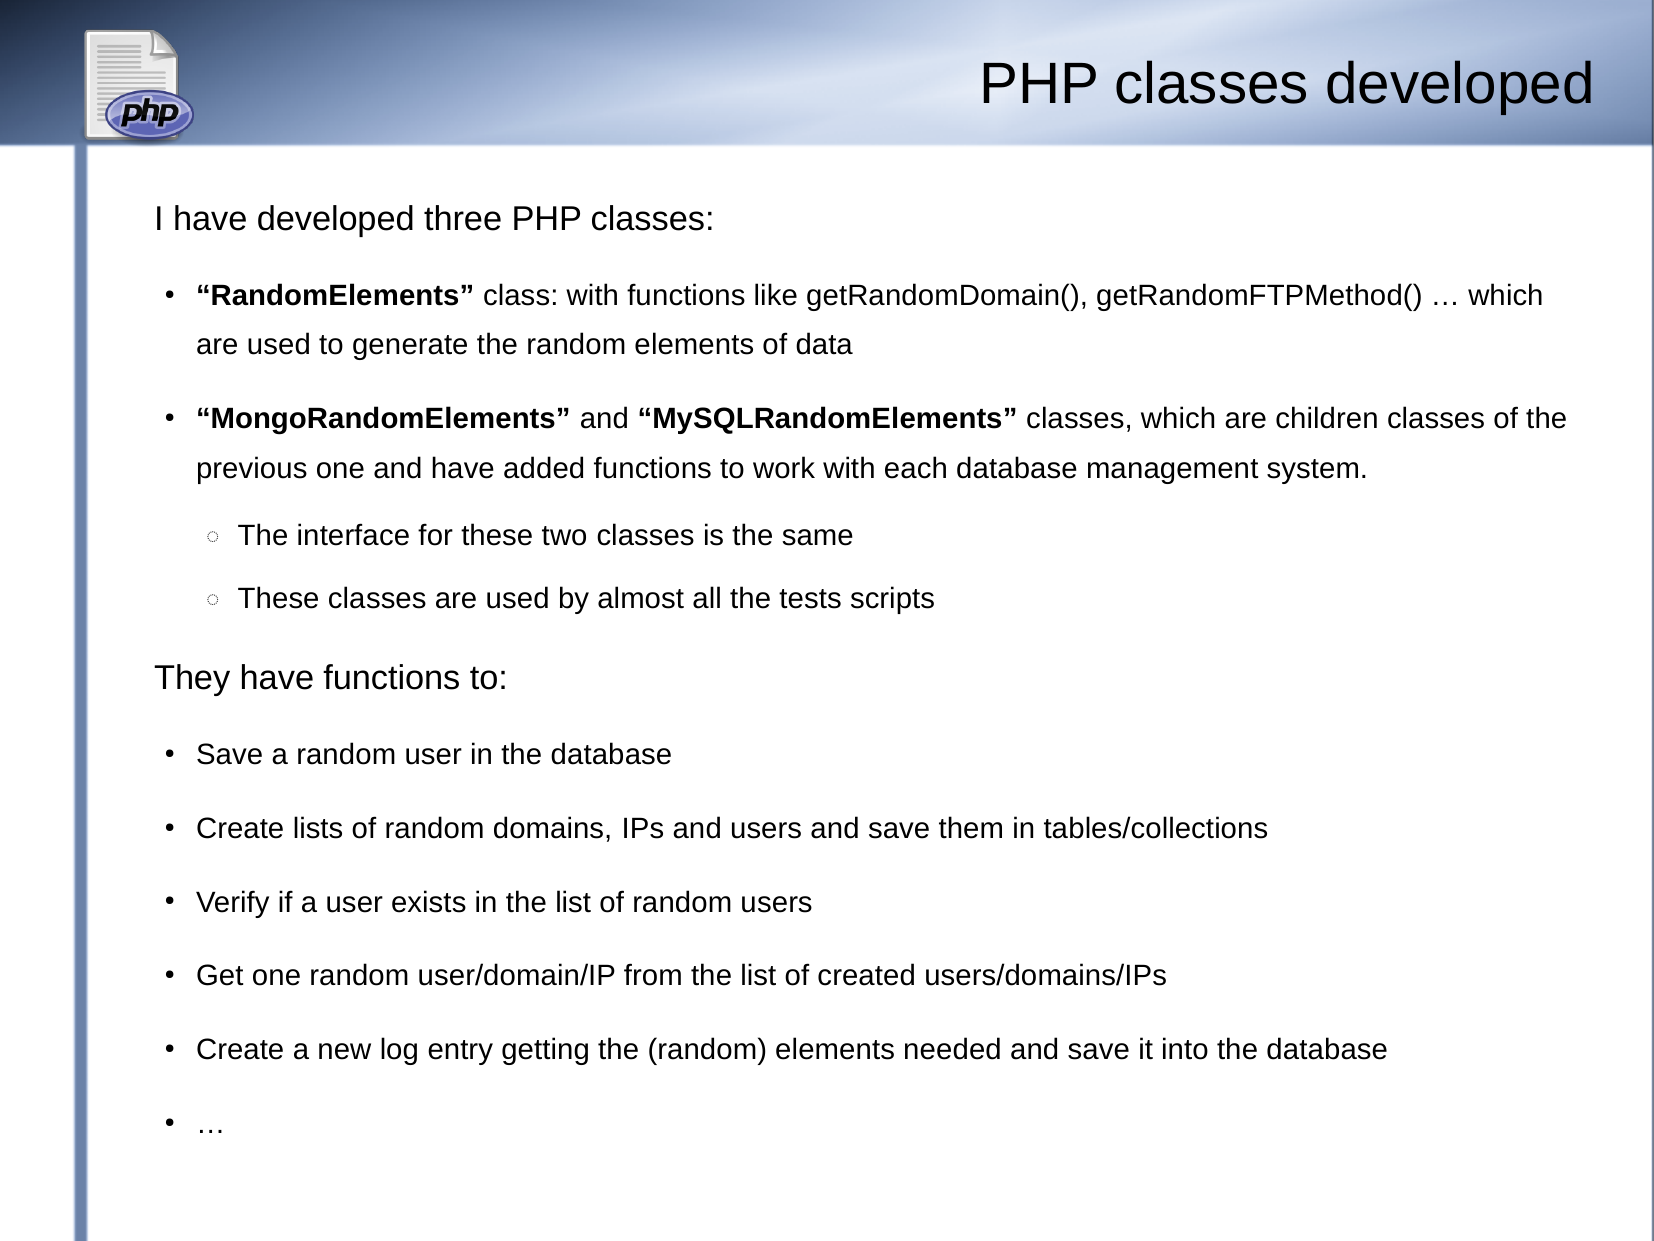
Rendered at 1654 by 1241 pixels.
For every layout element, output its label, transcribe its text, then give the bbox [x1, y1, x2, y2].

picture [0, 0, 1654, 1241]
list I have developed three PHP classes: “RandomElements” class: with functions like getRandomDomain(), getRandomFTPMethod() … which are used to generate the random elements of data “MongoRandomElements” and “MySQLRandomElements” classes, which are children classes of the previous one and have added functions to work with each database management system. The interface for these two classes is the same These classes are used by almost all the tests scripts They have functions to: Save a random user in the database Create lists of random domains, IPs and users and save them in tables/collections Verify if a user exists in the list of random users Get one random user/domain/IP from the list of created users/domains/IPs Create a new log entry getting the (random) elements needed and save it into the database … [154, 180, 1596, 1146]
title PHP classes developed [194, 49, 1596, 118]
